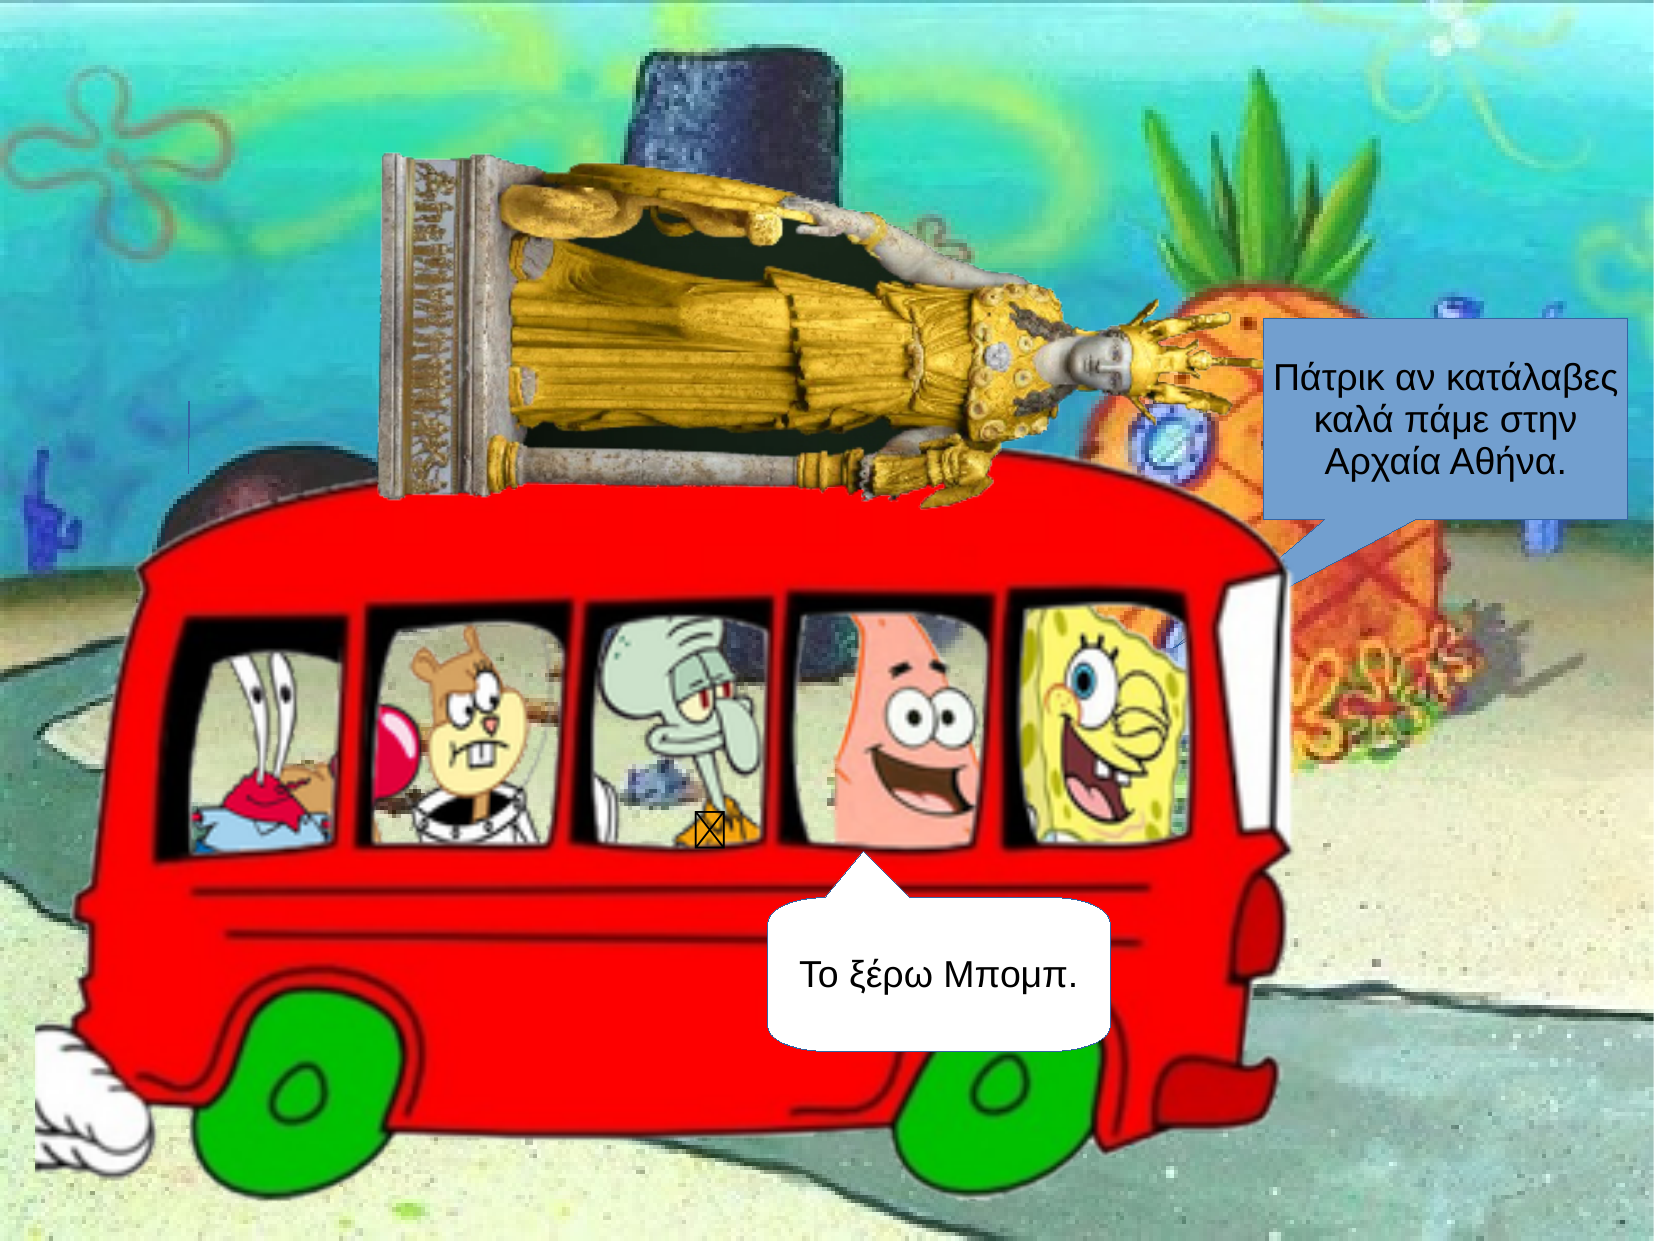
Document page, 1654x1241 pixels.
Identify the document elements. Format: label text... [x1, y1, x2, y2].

text_box Το ξέρω Μπομπ. [767, 851, 1111, 1052]
picture [0, 0, 1654, 1241]
text_box Πάτρικ αν κατάλαβες καλά πάμε στην Αρχαία Αθήνα. [1275, 318, 1628, 536]
